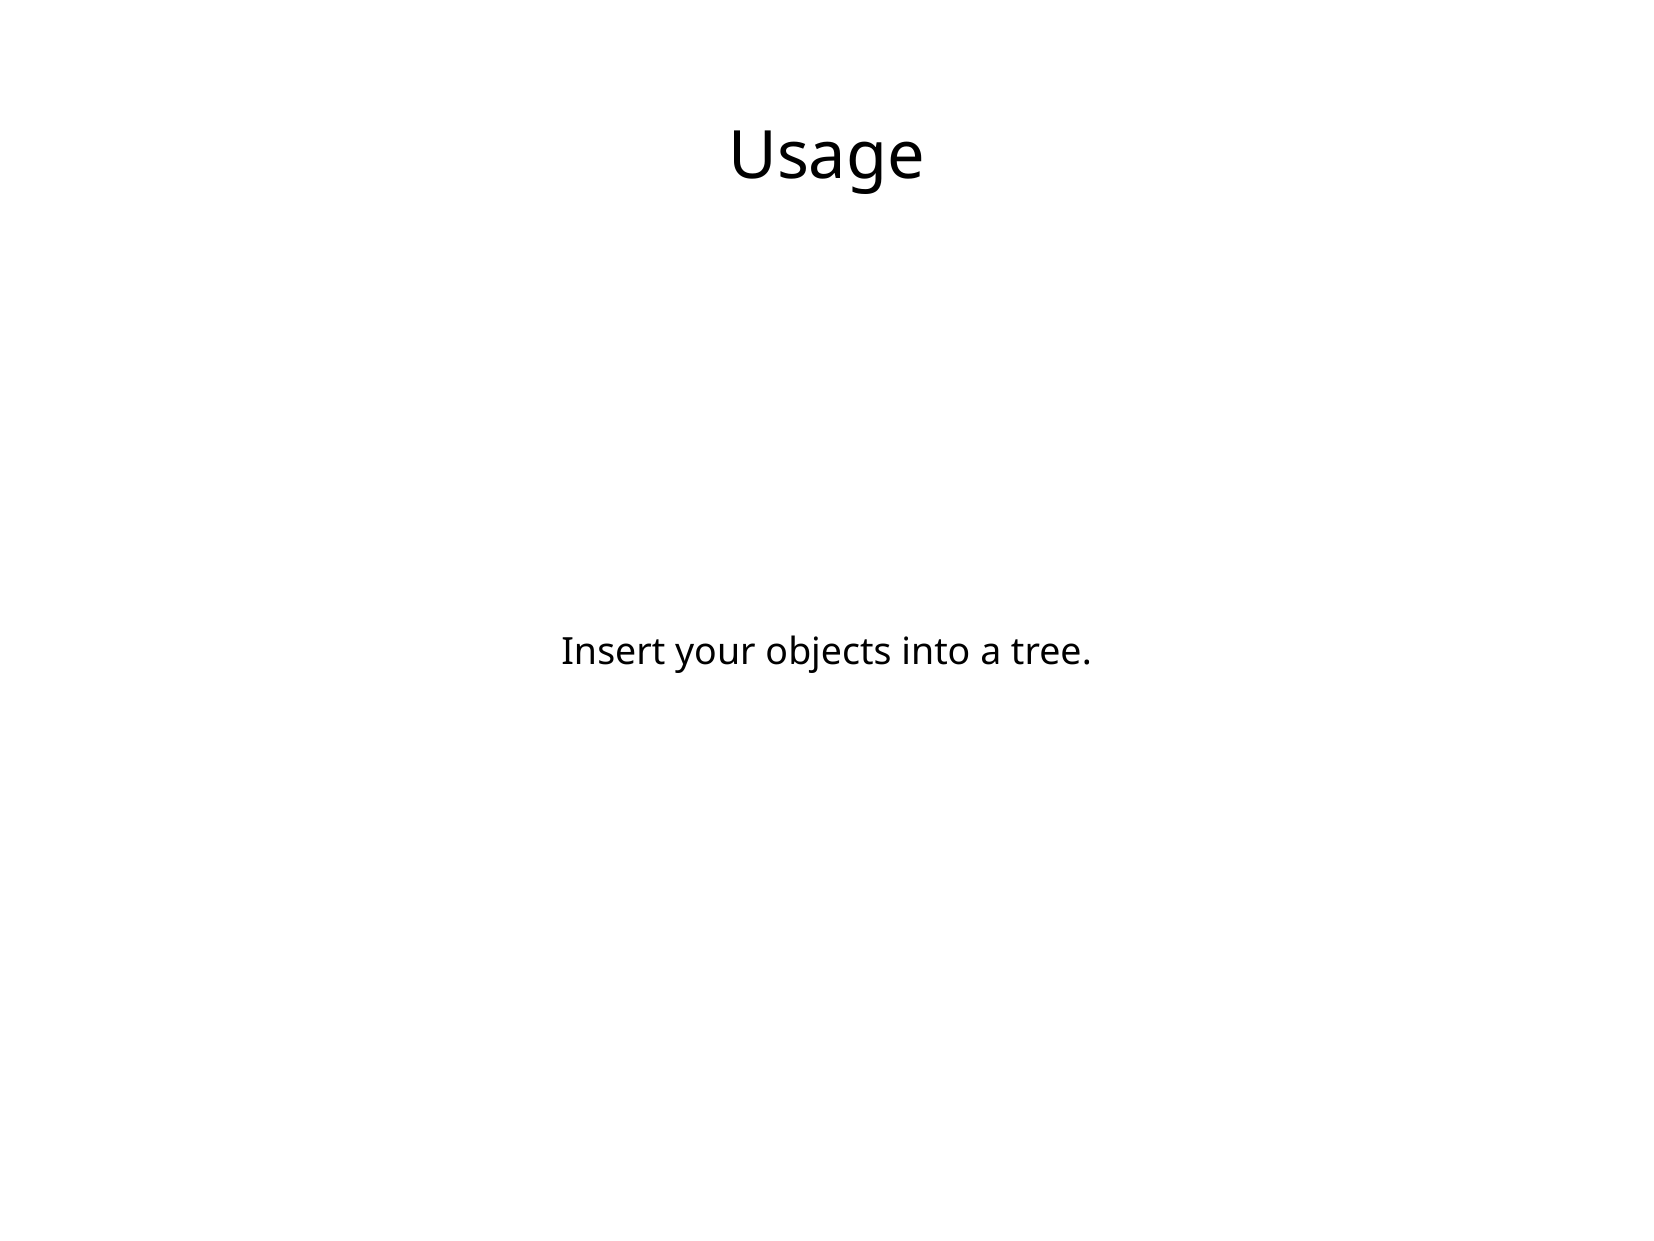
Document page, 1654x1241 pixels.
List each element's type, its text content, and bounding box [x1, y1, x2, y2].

subtitle Insert your objects into a tree. [82, 290, 1571, 1010]
title Usage [82, 49, 1571, 257]
